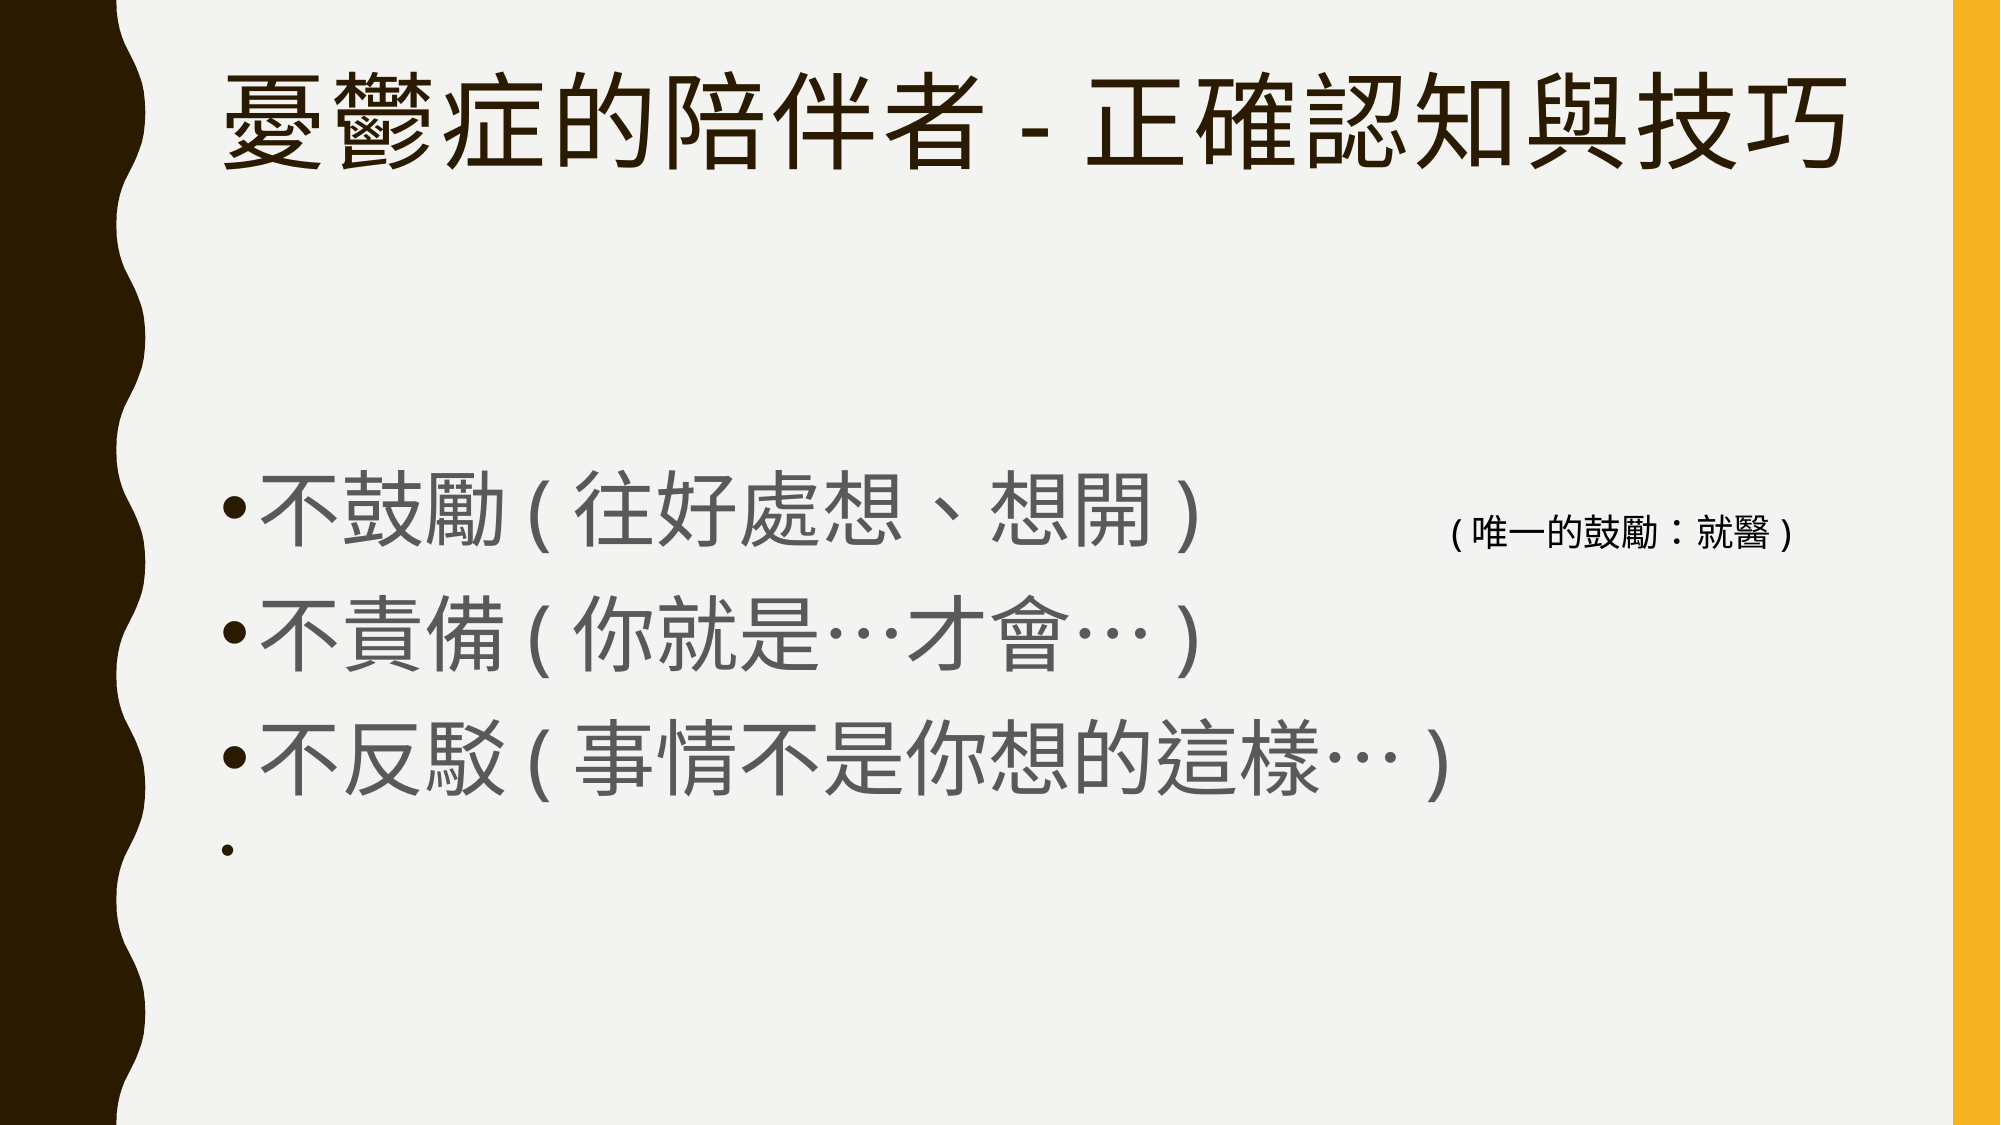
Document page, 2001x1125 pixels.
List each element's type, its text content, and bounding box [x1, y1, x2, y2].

text_box (唯一的鼓勵：就醫) [1436, 501, 1820, 563]
list 不鼓勵(往好處想、想開) 不責備(你就是…才會…) 不反駁(事情不是你想的這樣…) [205, 375, 1876, 965]
title 憂鬱症的陪伴者-正確認知與技巧 [205, 62, 1876, 308]
